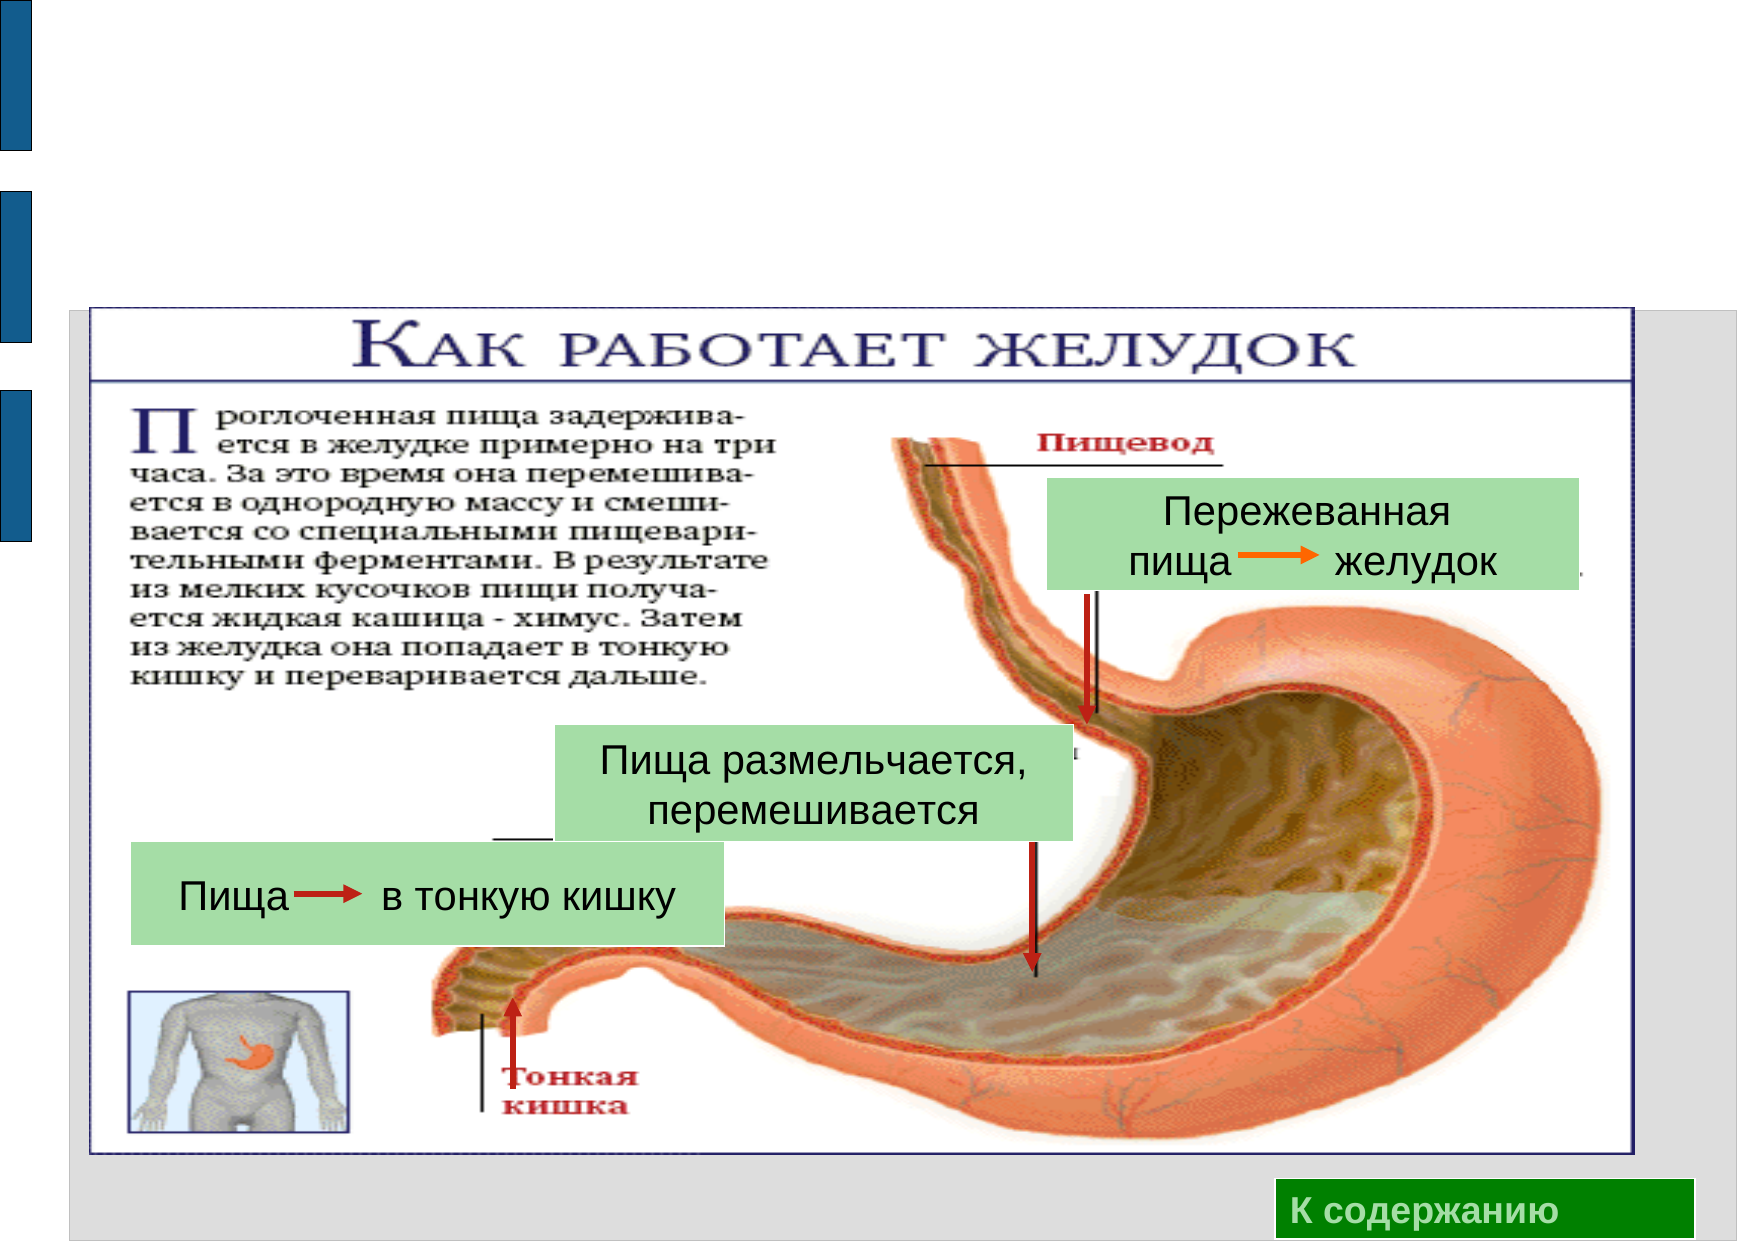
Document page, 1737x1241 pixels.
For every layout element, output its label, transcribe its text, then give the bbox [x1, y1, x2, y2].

text_box К содержанию [1275, 1178, 1696, 1240]
text_box Пища размельчается, перемешивается [553, 724, 1074, 842]
text_box Пища в тонкую кишку [129, 841, 725, 946]
picture [89, 307, 1635, 1155]
text_box Пережеванная пища желудок [1046, 476, 1580, 591]
